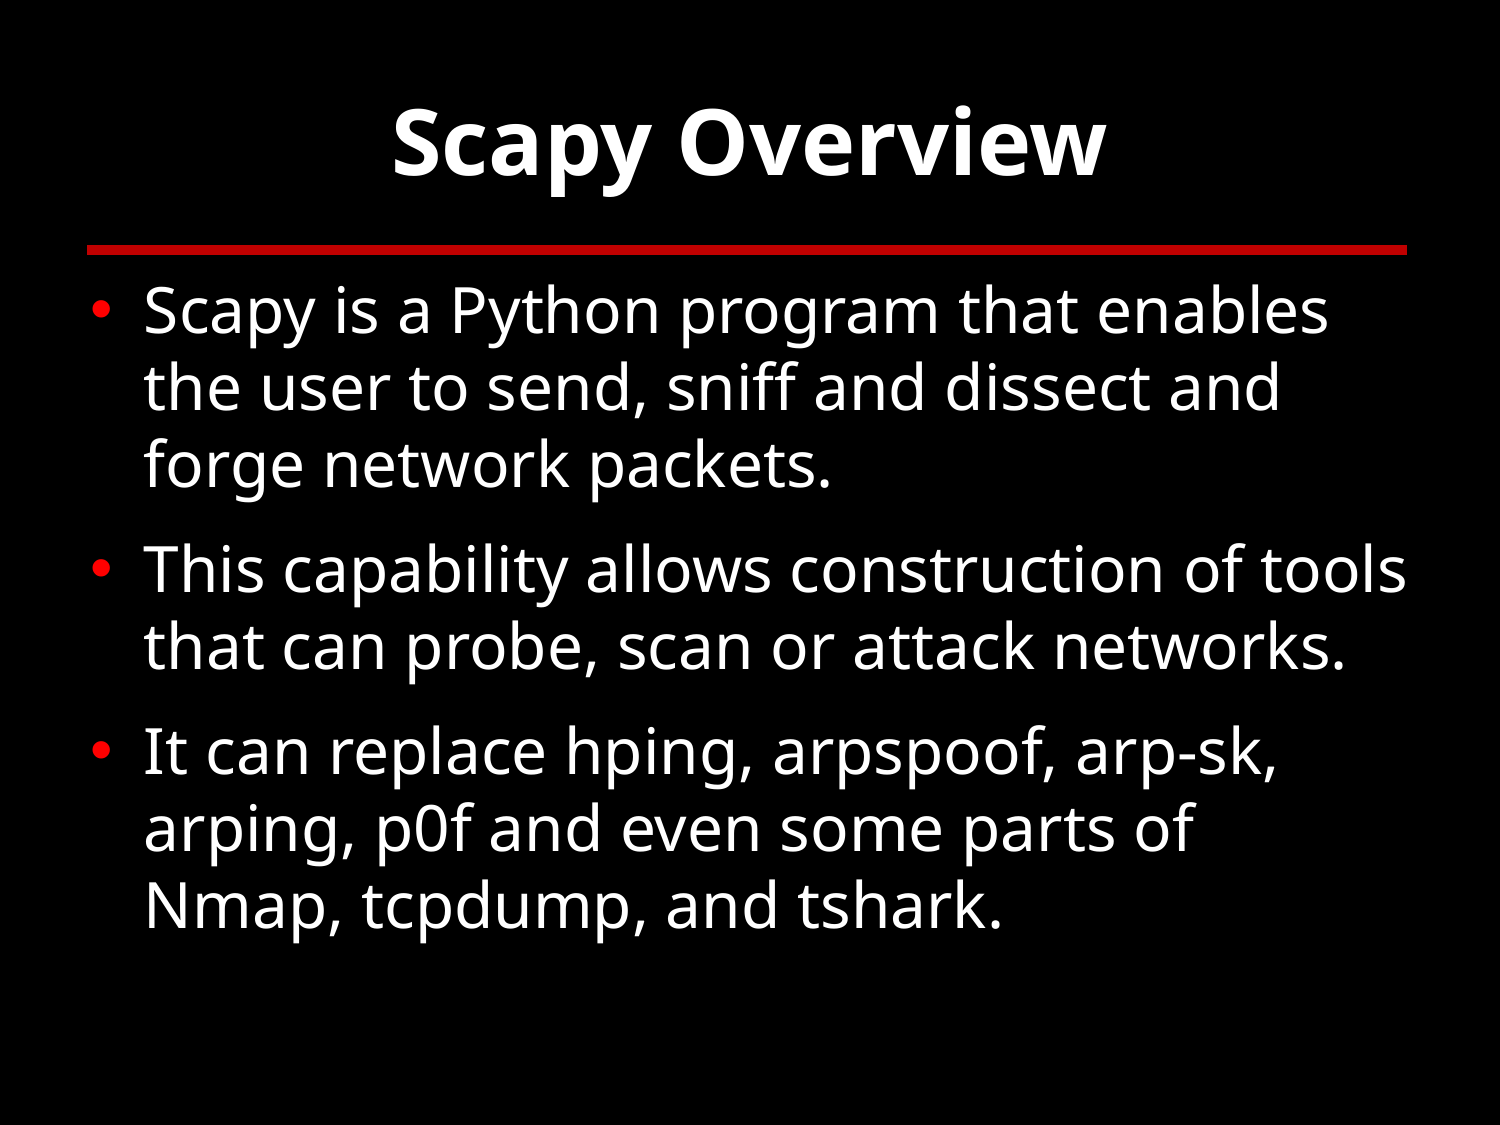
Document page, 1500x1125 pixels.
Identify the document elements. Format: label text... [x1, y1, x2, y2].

list Scapy is a Python program that enables the user to send, sniff and dissect and forge network packets. This capability allows construction of tools that can probe, scan or attack networks. It can replace hping, arpspoof, arp-sk, arping, p0f and even some parts of Nmap, tcpdump, and tshark. [75, 262, 1425, 1005]
title Scapy Overview [75, 45, 1425, 233]
